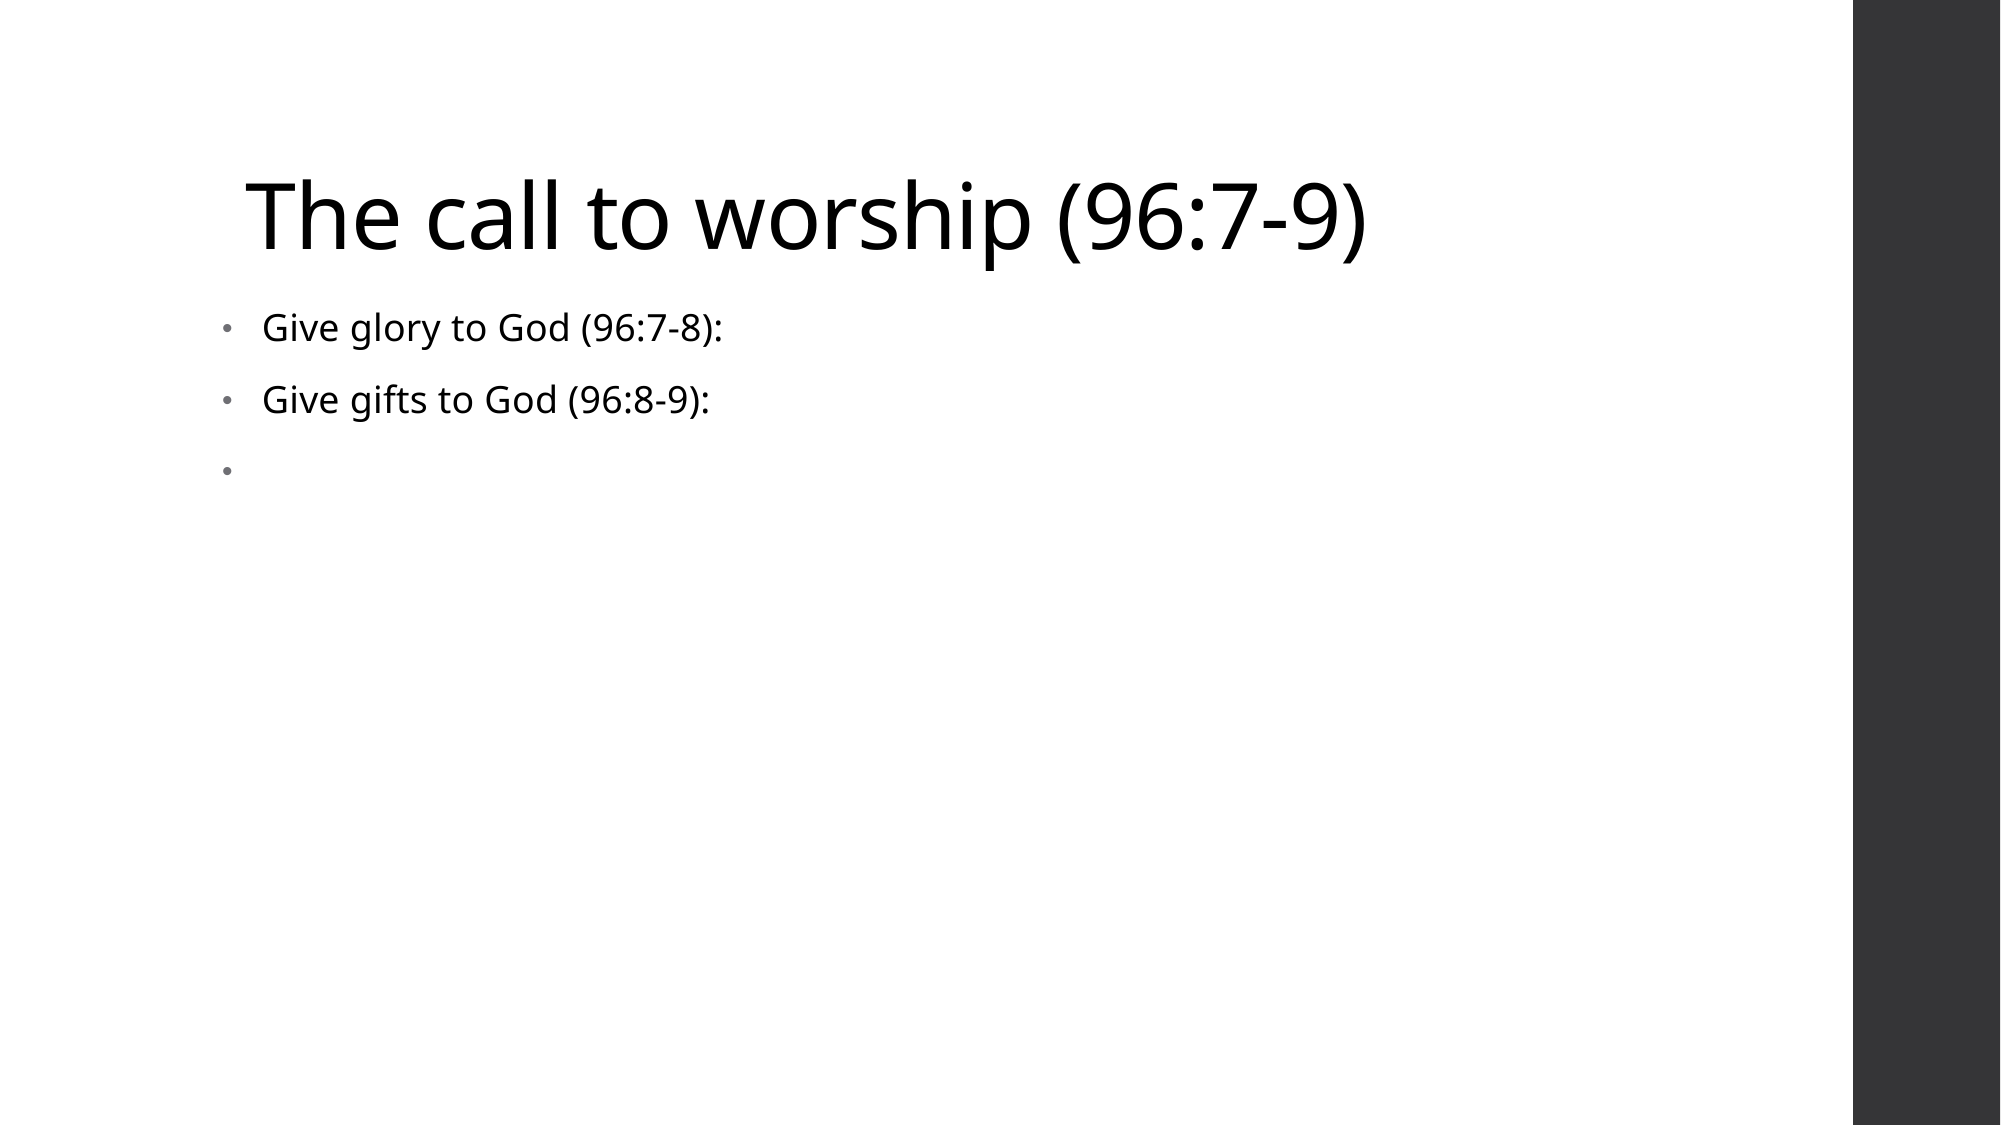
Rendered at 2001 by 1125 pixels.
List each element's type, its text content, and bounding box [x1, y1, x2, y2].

list Give glory to God (96:7-8): Give gifts to God (96:8-9): [206, 299, 1617, 1014]
title The call to worship (96:7-9) [206, 60, 1797, 278]
